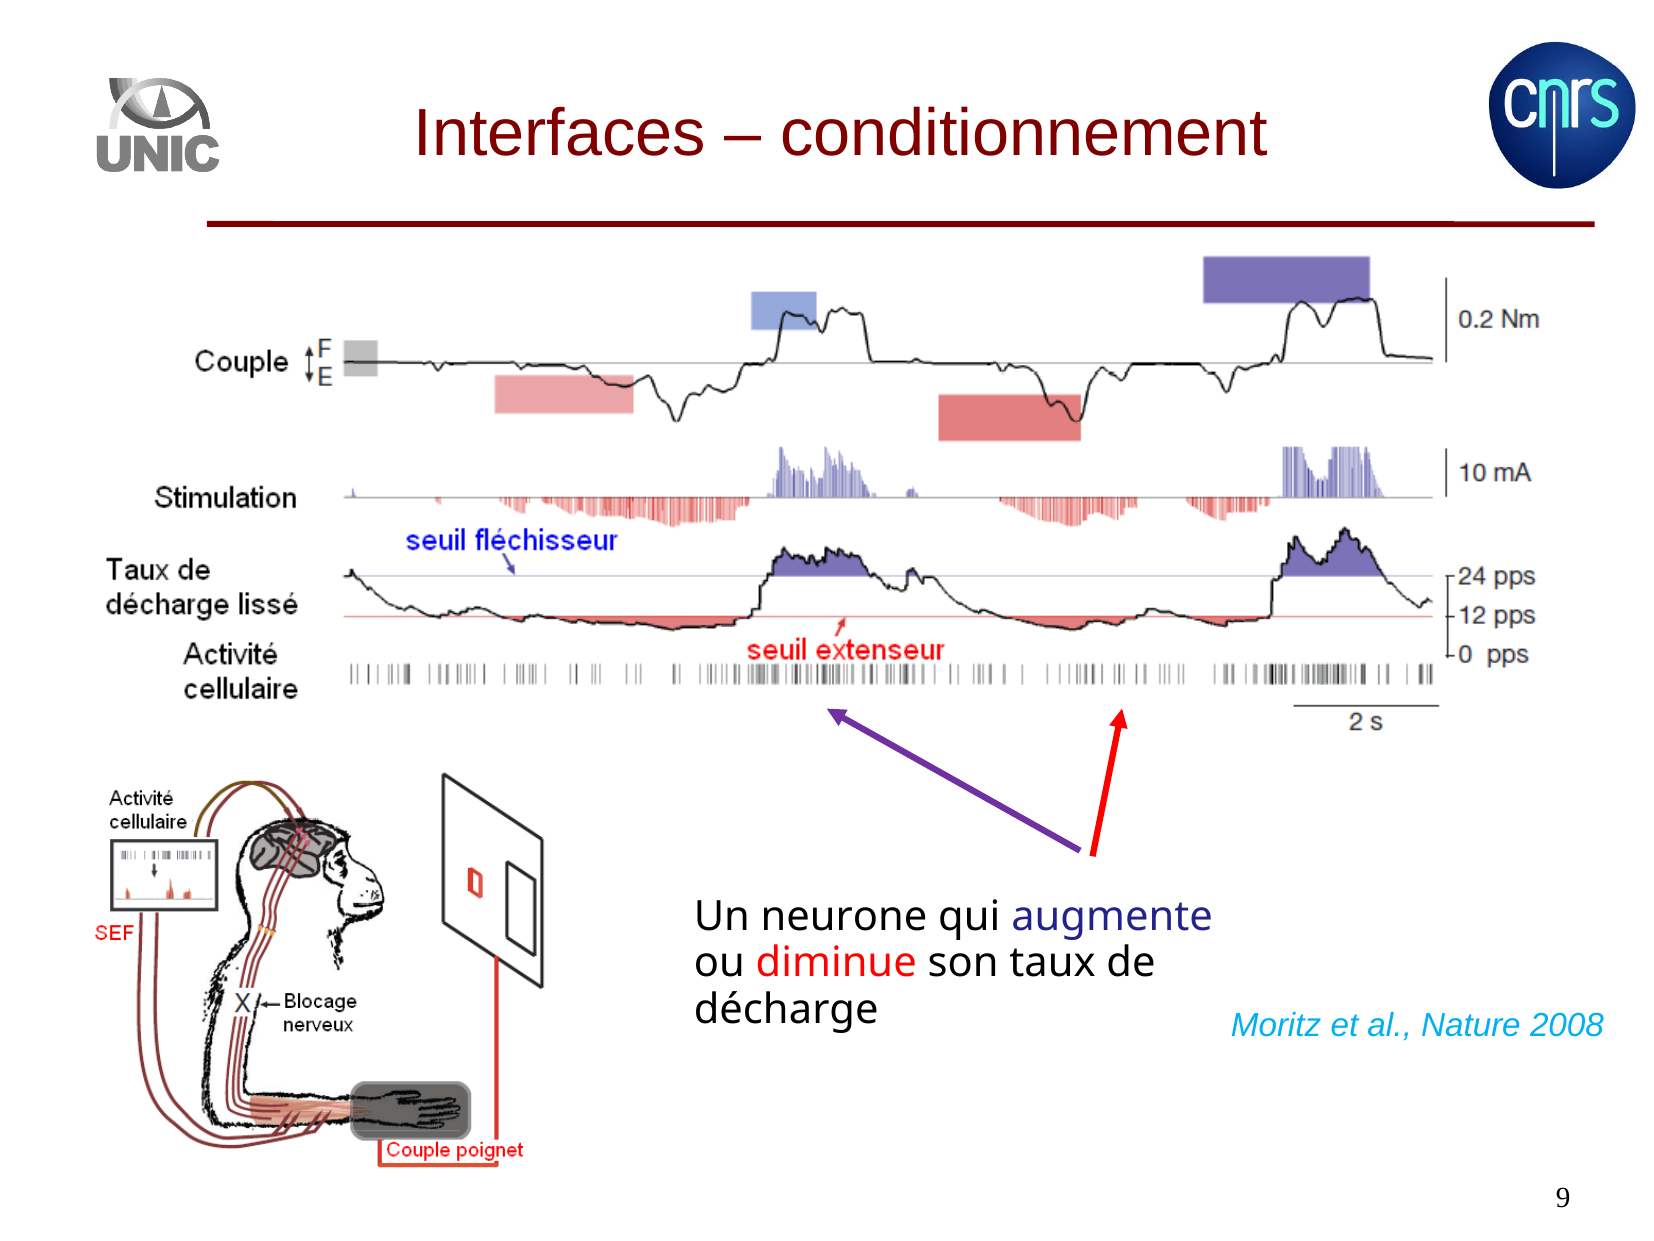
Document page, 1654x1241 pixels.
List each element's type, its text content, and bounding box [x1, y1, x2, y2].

text_box Interfaces – conditionnement [206, 88, 1477, 207]
picture [89, 65, 226, 187]
text_box Un neurone qui augmente ou diminue son taux de décharge [679, 885, 1241, 945]
picture [1488, 41, 1636, 189]
text_box <numéro> [1185, 1180, 1571, 1215]
picture [88, 242, 1552, 757]
text_box Moritz et al., Nature 2008 [1216, 995, 1620, 1051]
picture [90, 767, 557, 1180]
